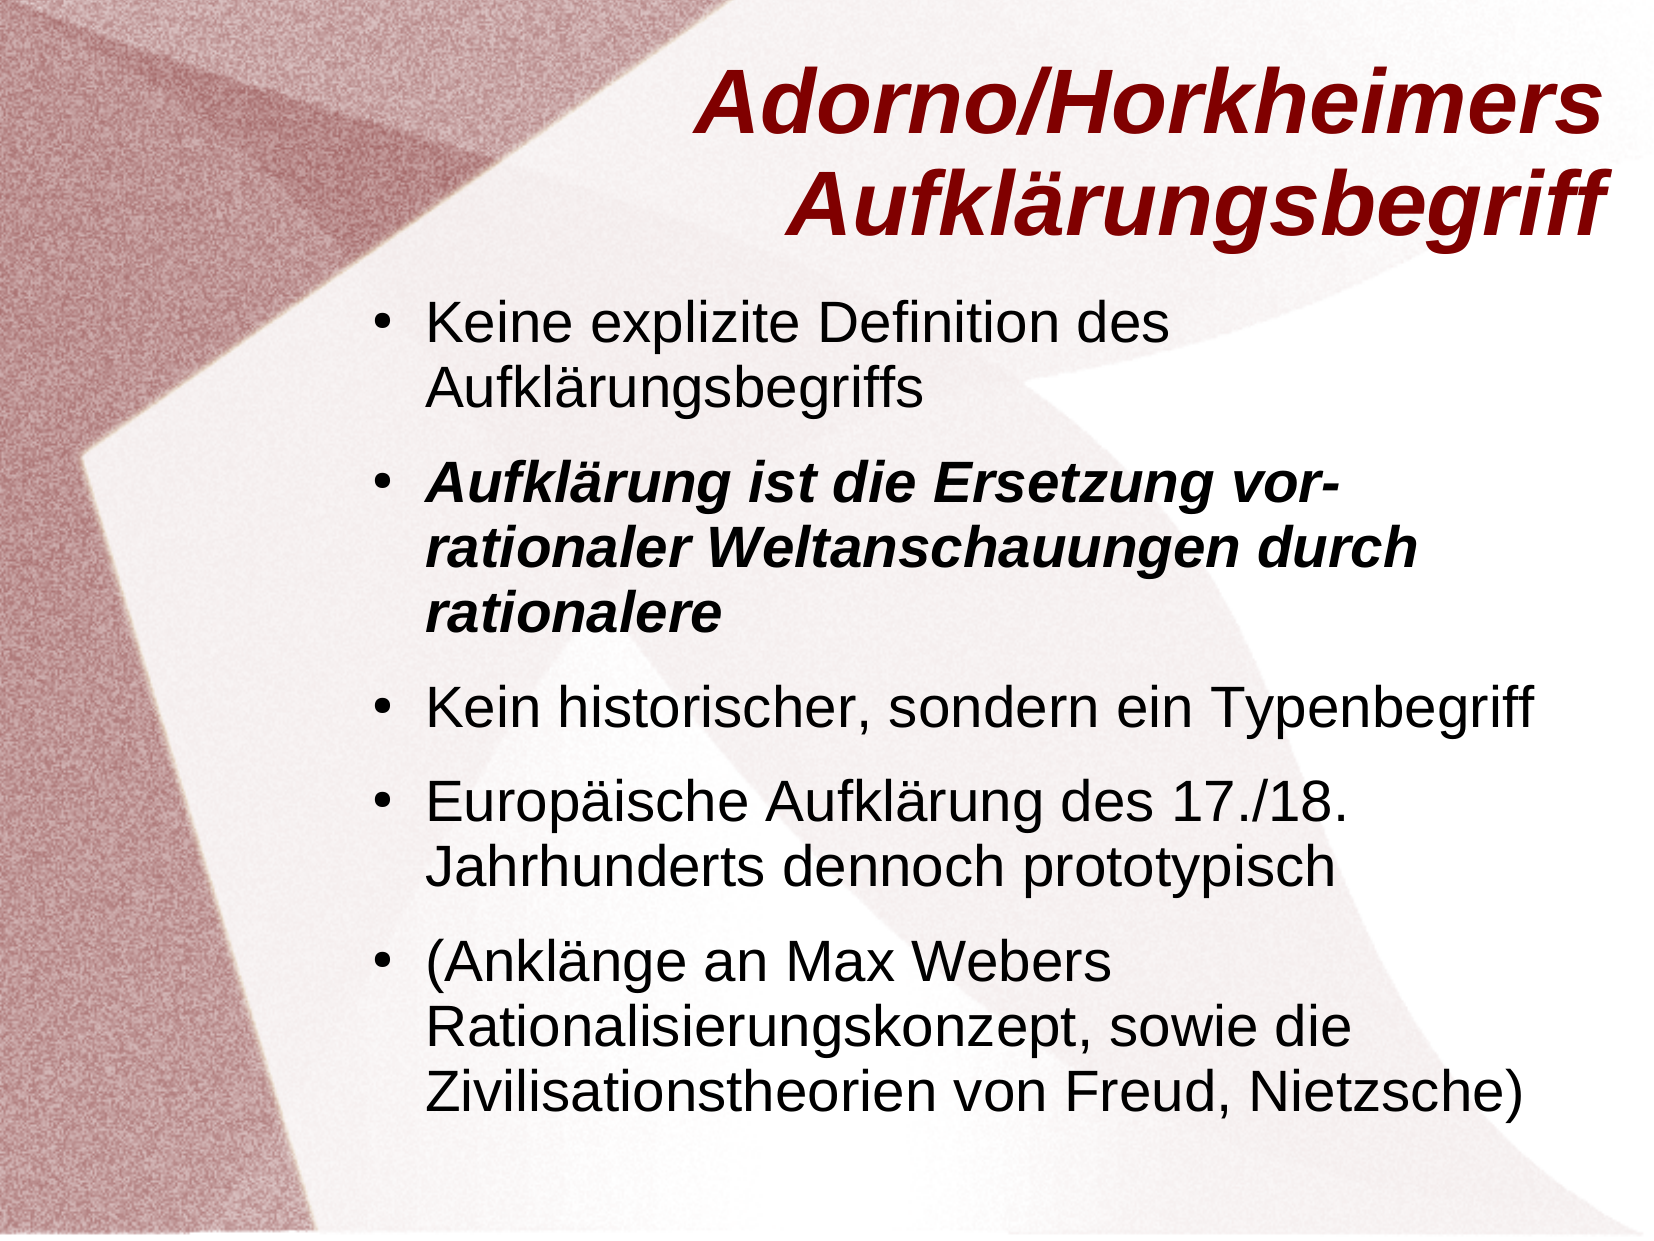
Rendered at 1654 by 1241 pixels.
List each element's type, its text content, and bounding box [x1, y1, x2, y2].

list Keine explizite Definition des Aufklärungsbegriffs Aufklärung ist die Ersetzung vor-rationaler Weltanschauungen durch rationalere Kein historischer, sondern ein Typenbegriff Europäische Aufklärung des 17./18. Jahrhunderts dennoch prototypisch (Anklänge an Max Webers Rationalisierungskonzept, sowie die Zivilisationstheorien von Freud, Nietzsche) [354, 290, 1601, 1124]
title Adorno/Horkheimers Aufklärungsbegriff [596, 50, 1607, 256]
picture [0, 0, 1654, 1241]
